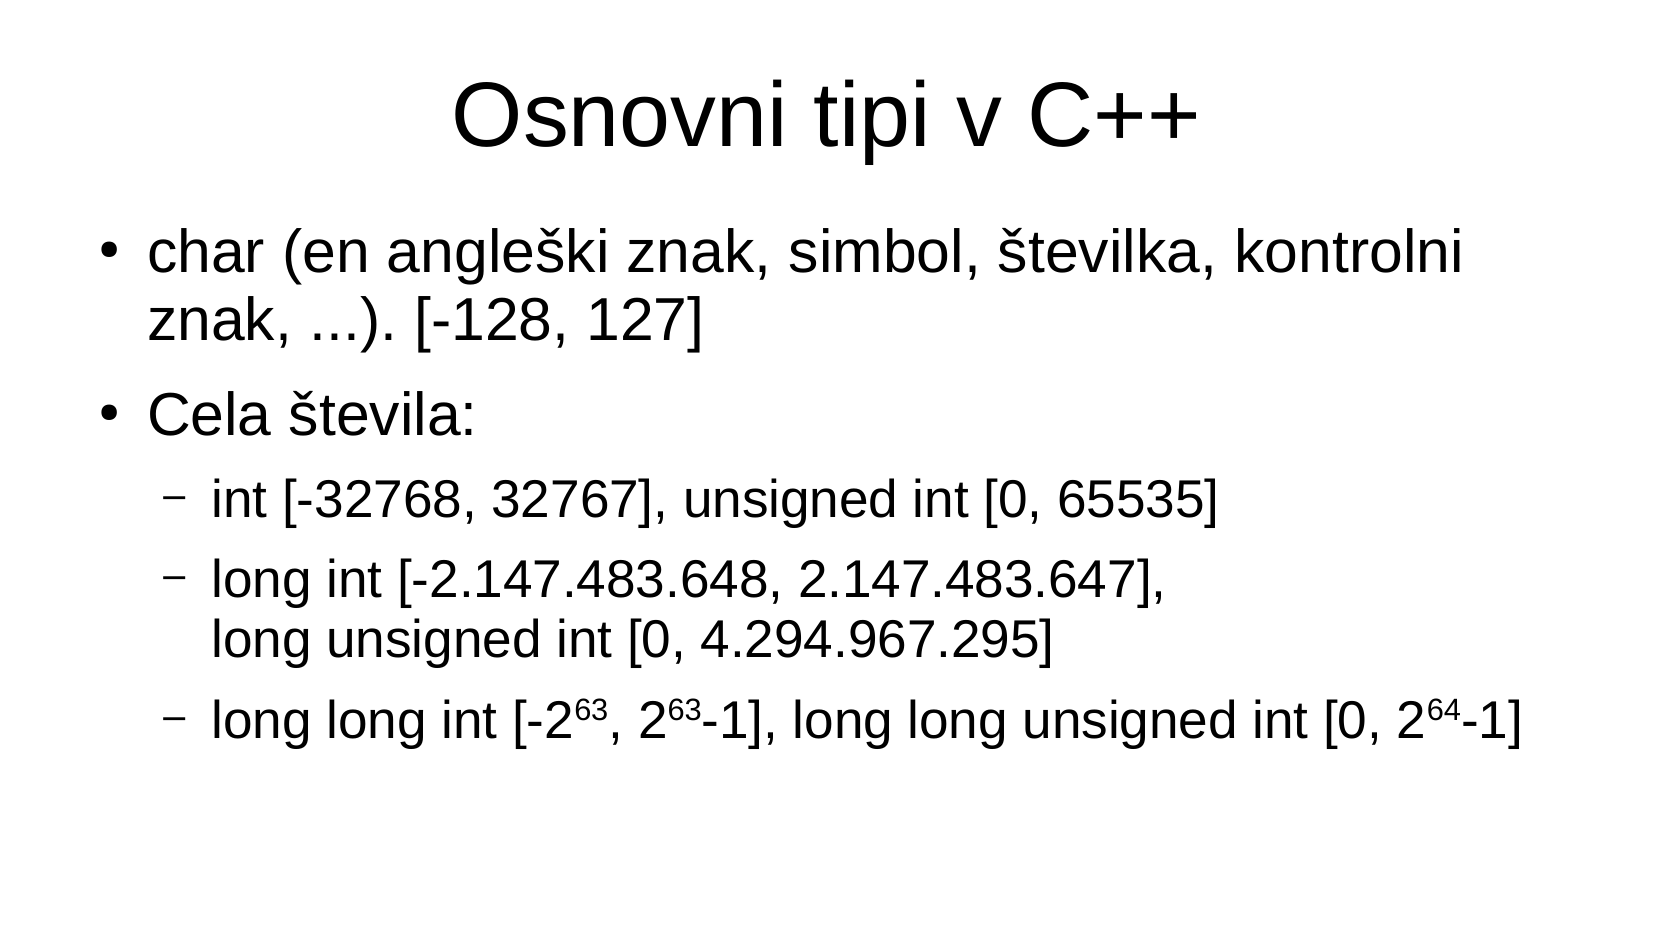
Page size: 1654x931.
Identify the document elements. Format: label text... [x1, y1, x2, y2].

title Osnovni tipi v C++ [82, 37, 1571, 193]
list char (en angleški znak, simbol, številka, kontrolni znak, ...). [-128, 127] Cela števila: int [-32768, 32767], unsigned int [0, 65535] long int [-2.147.483.648, 2.147.483.647], long unsigned int [0, 4.294.967.295] long long int [-263, 263-1], long long unsigned int [0, 264-1] [82, 217, 1571, 758]
